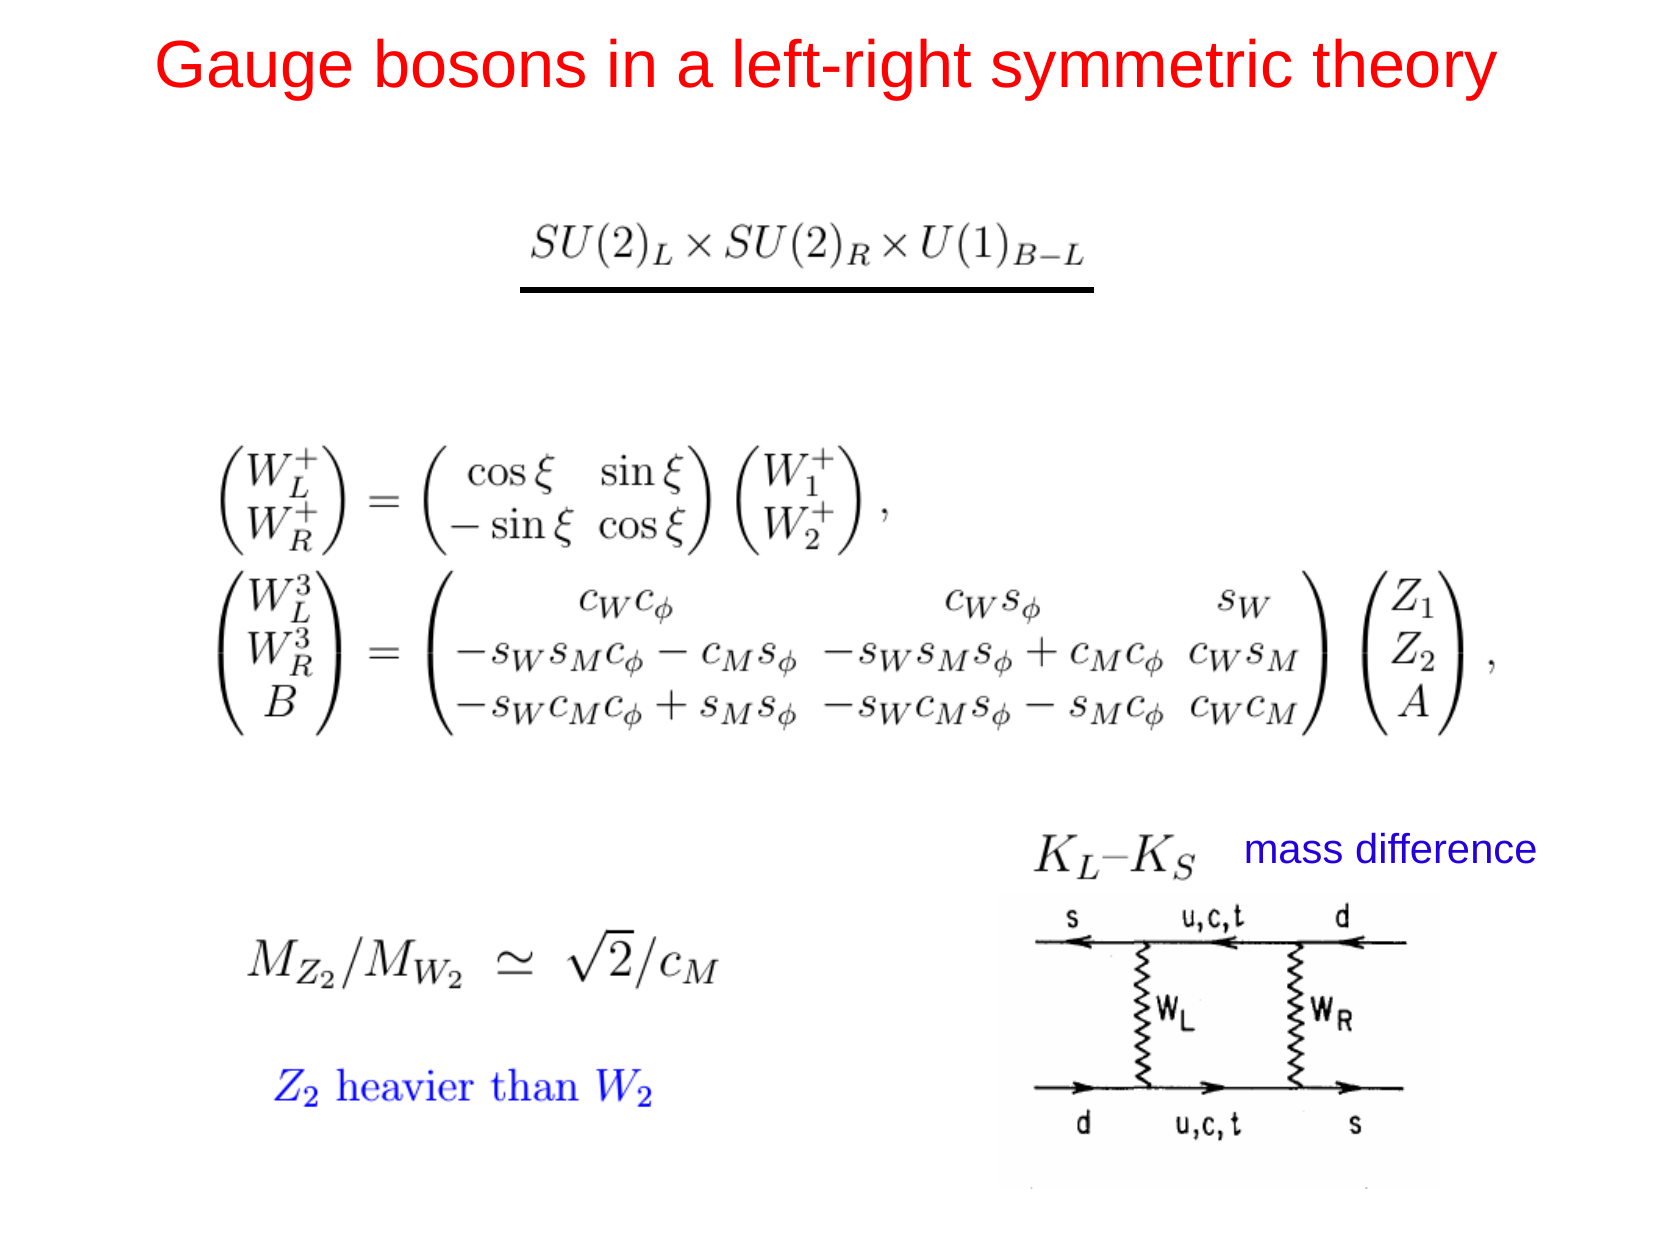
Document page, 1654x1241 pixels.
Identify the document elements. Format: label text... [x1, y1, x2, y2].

picture [232, 921, 736, 991]
picture [135, 429, 1576, 766]
picture [998, 893, 1441, 1189]
picture [258, 1038, 706, 1141]
picture [1012, 819, 1220, 892]
title Gauge bosons in a left-right symmetric theory [83, 0, 1572, 168]
text_box mass difference [1193, 818, 1614, 886]
picture [519, 210, 1131, 276]
